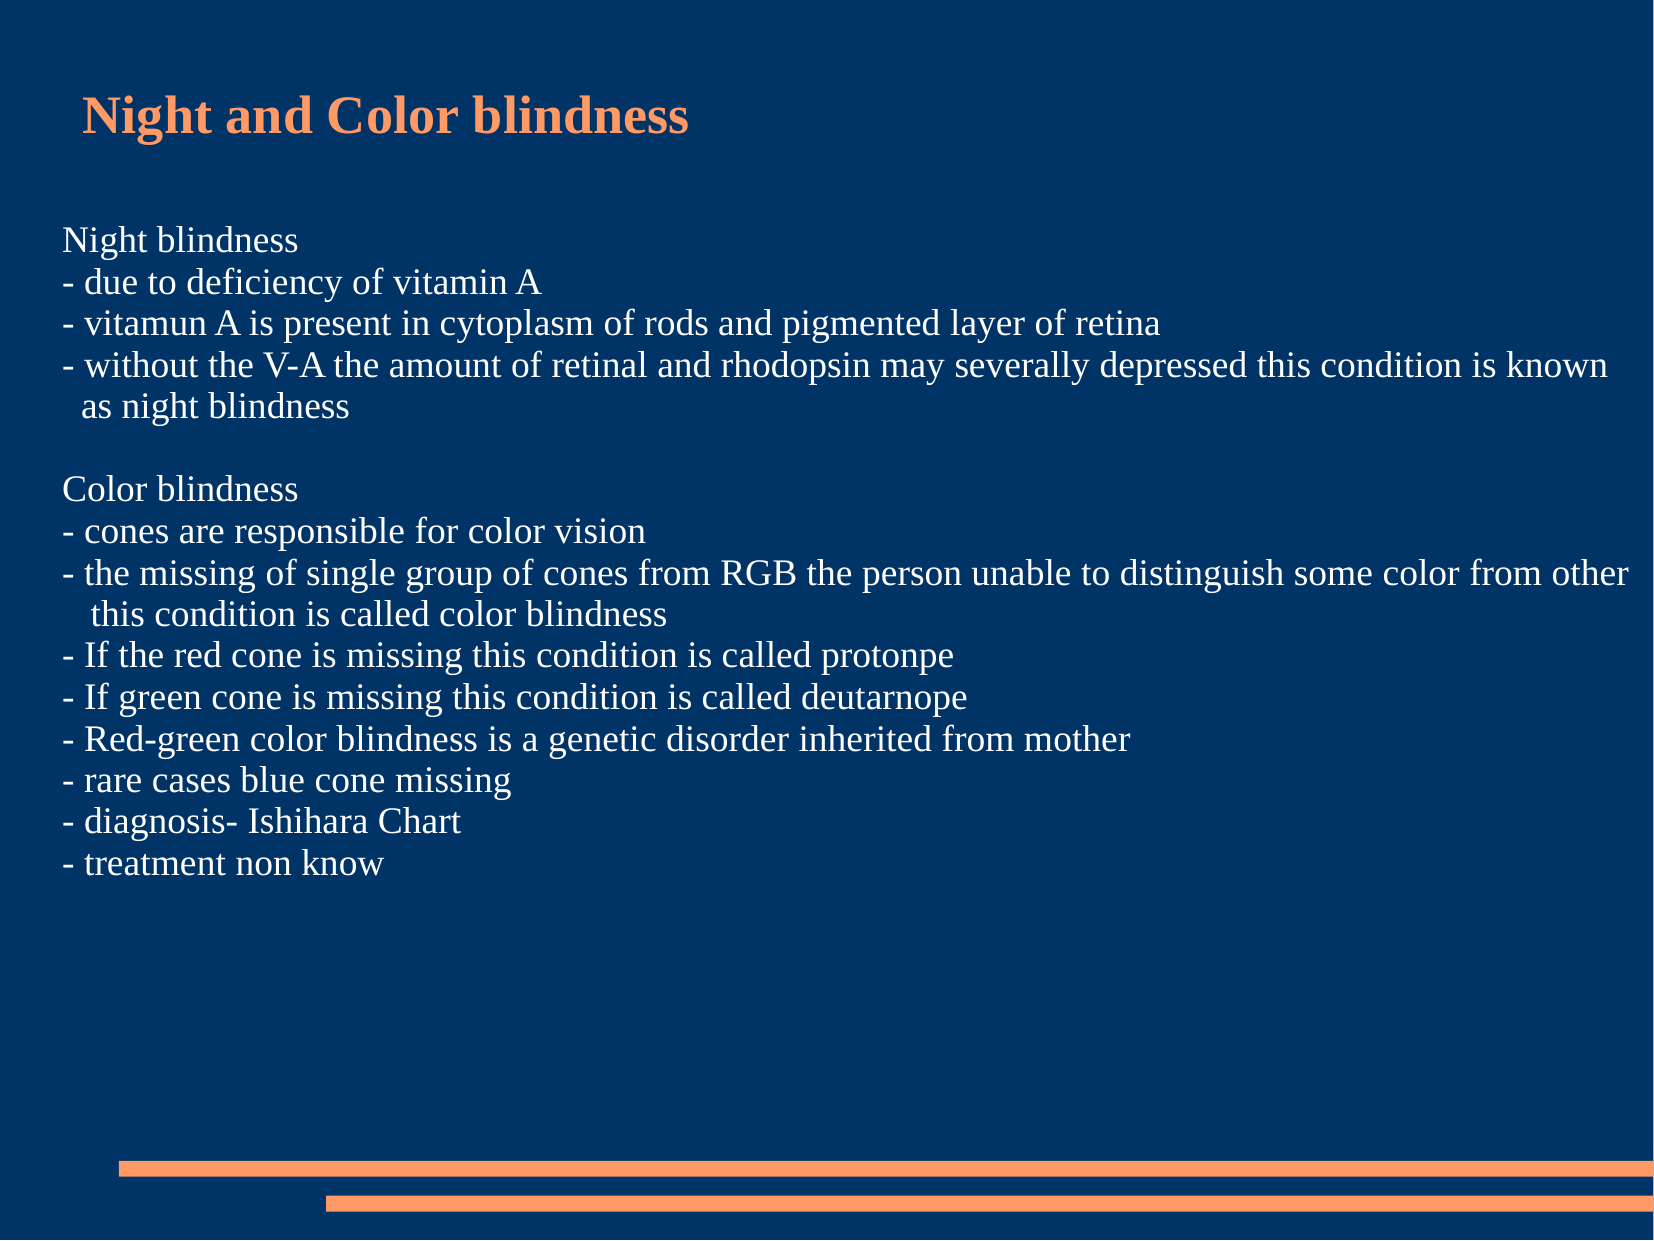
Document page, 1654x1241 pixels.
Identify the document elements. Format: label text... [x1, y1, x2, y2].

text_box Night blindness - due to deficiency of vitamin A - vitamun A is present in cytoplasm of rods and pigmented layer of retina - without the V-A the amount of retinal and rhodopsin may severally depressed this condition is known as night blindness Color blindness - cones are responsible for color vision - the missing of single group of cones from RGB the person unable to distinguish some color from other this condition is called color blindness - If the red cone is missing this condition is called protonpe - If green cone is missing this condition is called deutarnope - Red-green color blindness is a genetic disorder inherited from mother - rare cases blue cone missing - diagnosis- Ishihara Chart - treatment non know [47, 211, 1654, 908]
title Night and Color blindness [82, 11, 1571, 211]
